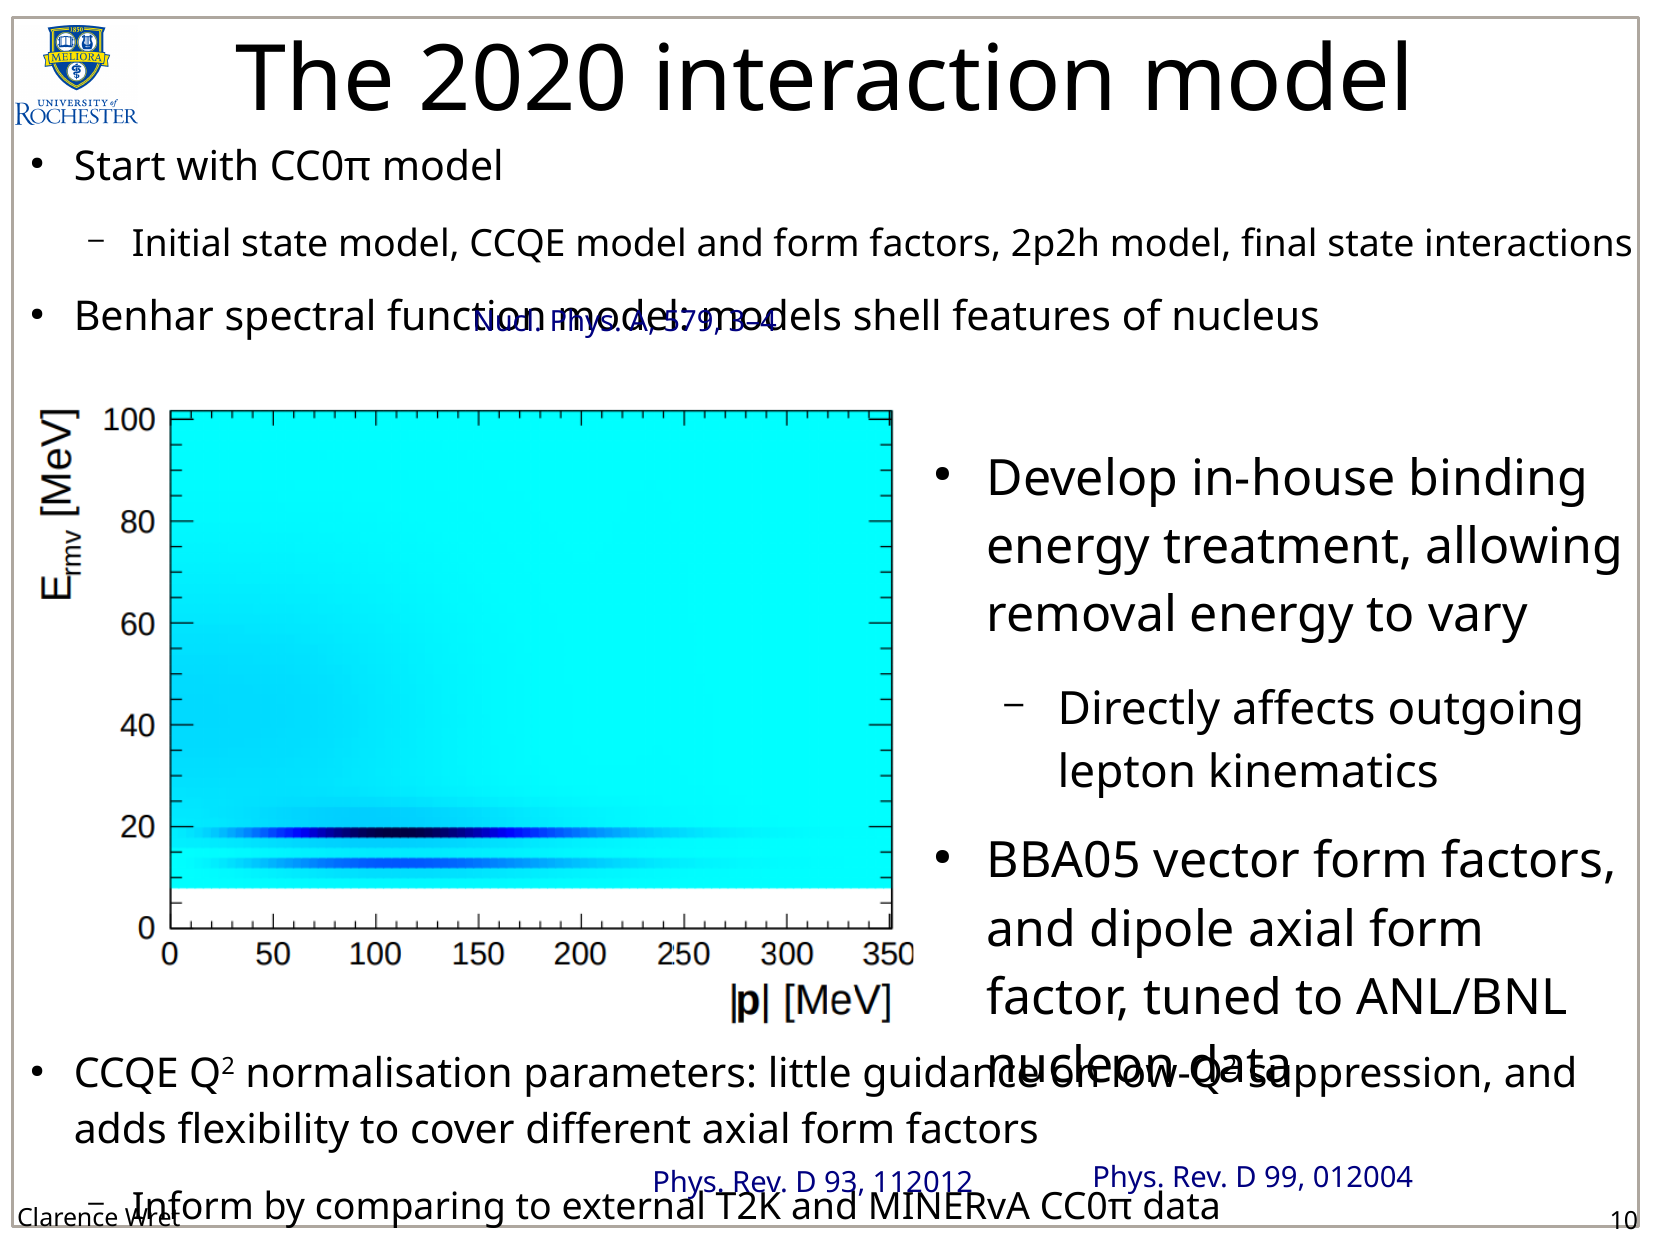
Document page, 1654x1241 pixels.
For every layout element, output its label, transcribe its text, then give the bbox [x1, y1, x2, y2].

list Start with CC0π model Initial state model, CCQE model and form factors, 2p2h model, final state interactions Benhar spectral function model: models shell features of nucleus CCQE Q2 normalisation parameters: little guidance on low-Q2 suppression, and adds flexibility to cover different axial form factors Inform by comparing to external T2K and MINERvA CC0π data [15, 136, 1636, 1237]
text_box Nucl. Phys. A, 579, 3–4 [457, 292, 877, 346]
text_box Phys. Rev. D 93, 112012 [637, 1153, 1122, 1210]
text_box Phys. Rev. D 99, 012004 [1077, 1148, 1539, 1201]
title The 2020 interaction model [15, 19, 1636, 131]
list Develop in-house binding energy treatment, allowing removal energy to vary Directly affects outgoing lepton kinematics BBA05 vector form factors, and dipole axial form factor, tuned to ANL/BNL nucleon data [915, 441, 1636, 1165]
picture [20, 392, 914, 1029]
